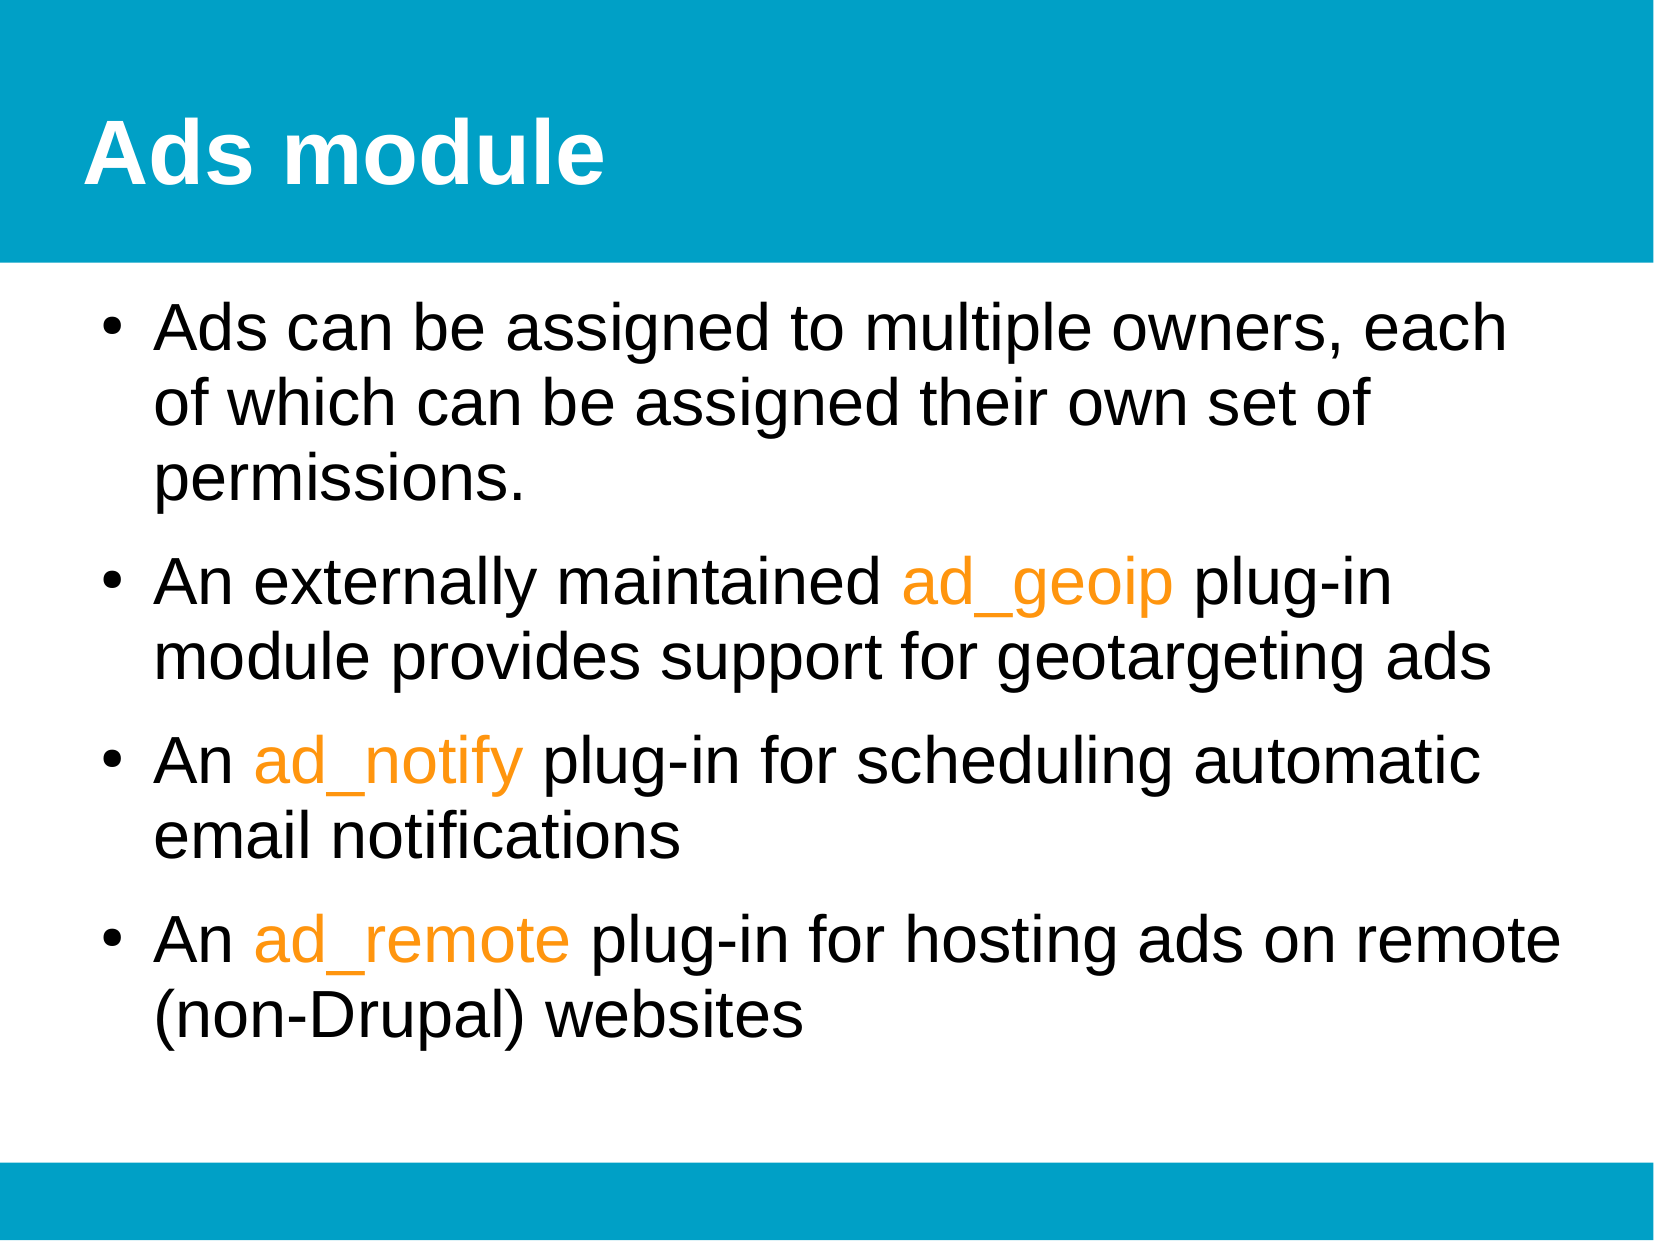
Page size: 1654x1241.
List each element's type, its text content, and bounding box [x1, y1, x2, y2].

title Ads module [82, 56, 1571, 250]
list Ads can be assigned to multiple owners, each of which can be assigned their own set of permissions. An externally maintained ad_geoip plug-in module provides support for geotargeting ads An ad_notify plug-in for scheduling automatic email notifications An ad_remote plug-in for hosting ads on remote (non-Drupal) websites [82, 290, 1571, 1094]
